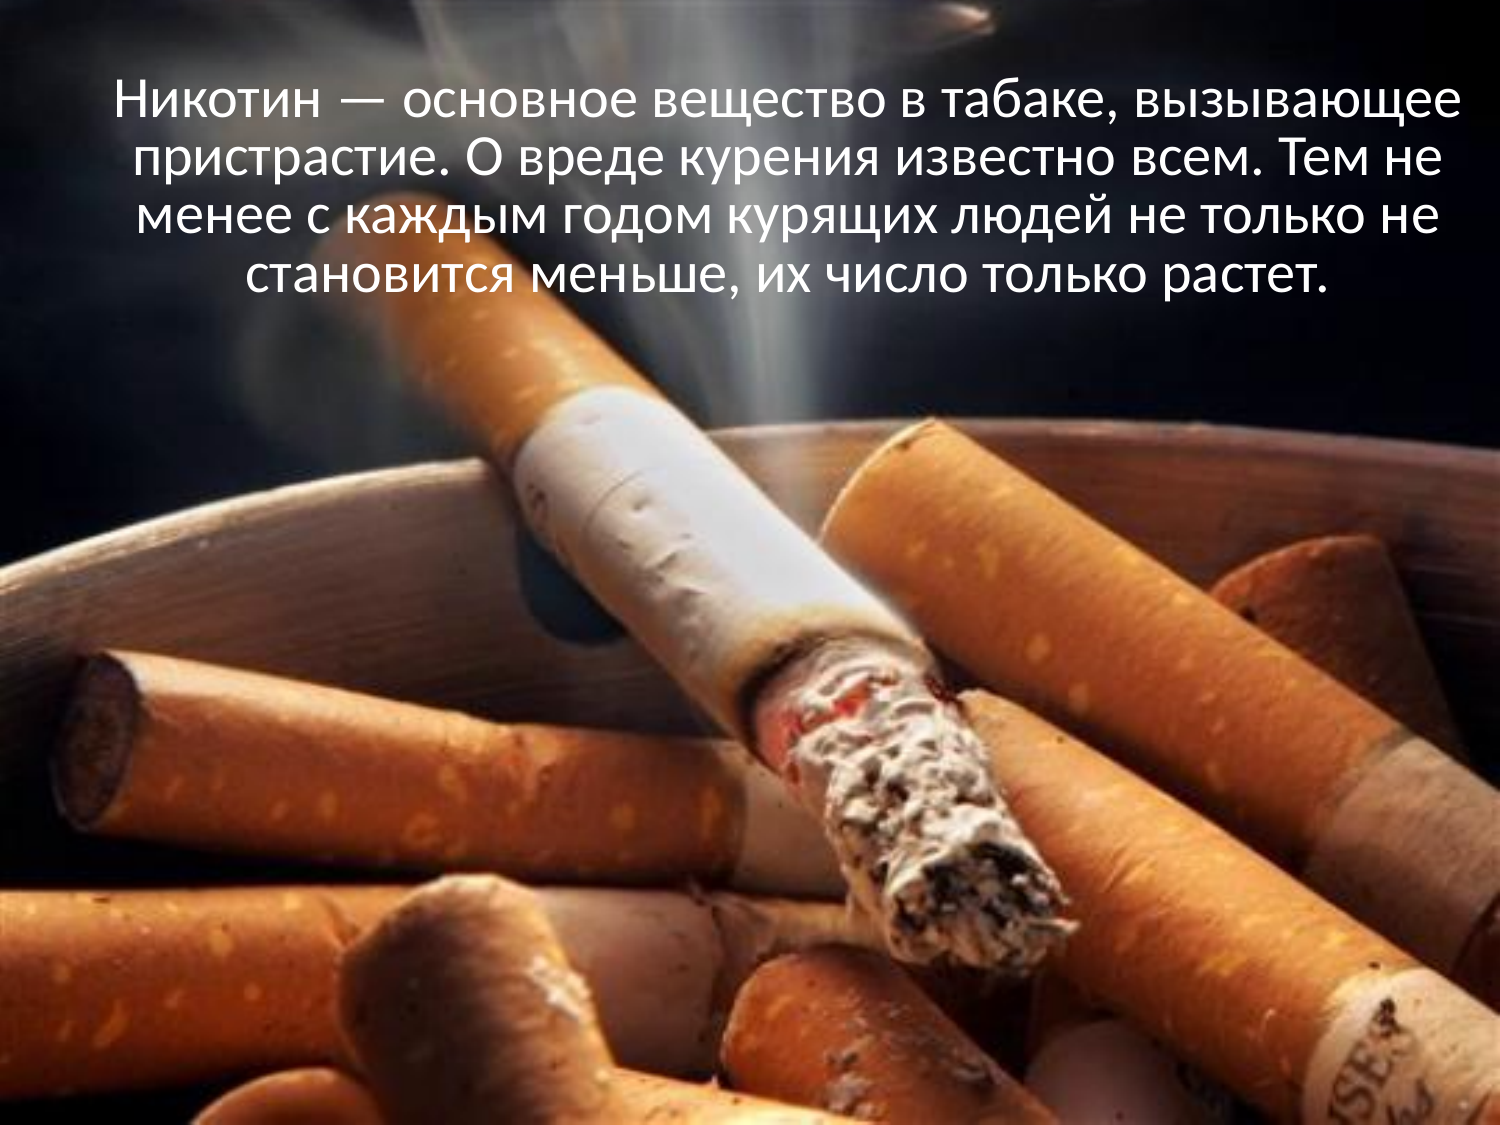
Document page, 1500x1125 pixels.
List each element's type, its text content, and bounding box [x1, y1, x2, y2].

picture [0, 0, 1500, 1125]
text_box Никотин — основное вещество в табаке, вызывающее пристрастие. О вреде курения известно всем. Тем не менее с каждым годом курящих людей не только не становится меньше, их число только растет. [76, 66, 1500, 315]
